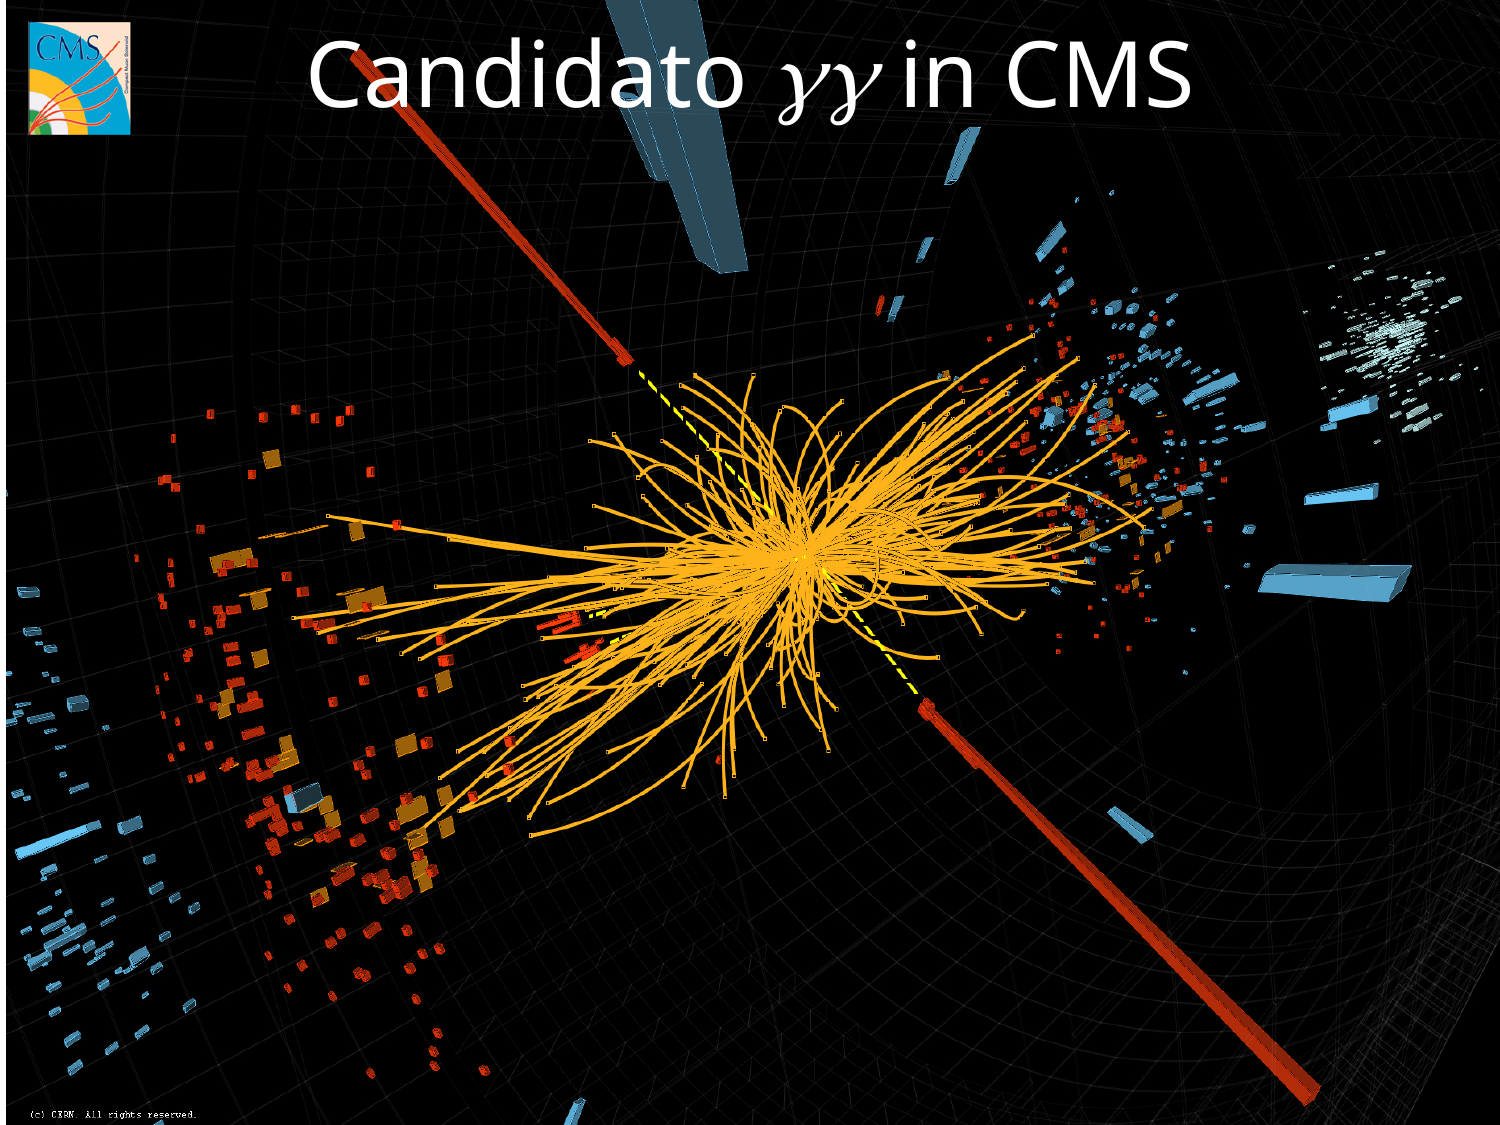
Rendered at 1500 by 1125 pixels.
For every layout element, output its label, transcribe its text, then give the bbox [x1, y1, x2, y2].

picture [0, 0, 1500, 1125]
title Candidato gg in CMS [37, 3, 1463, 141]
